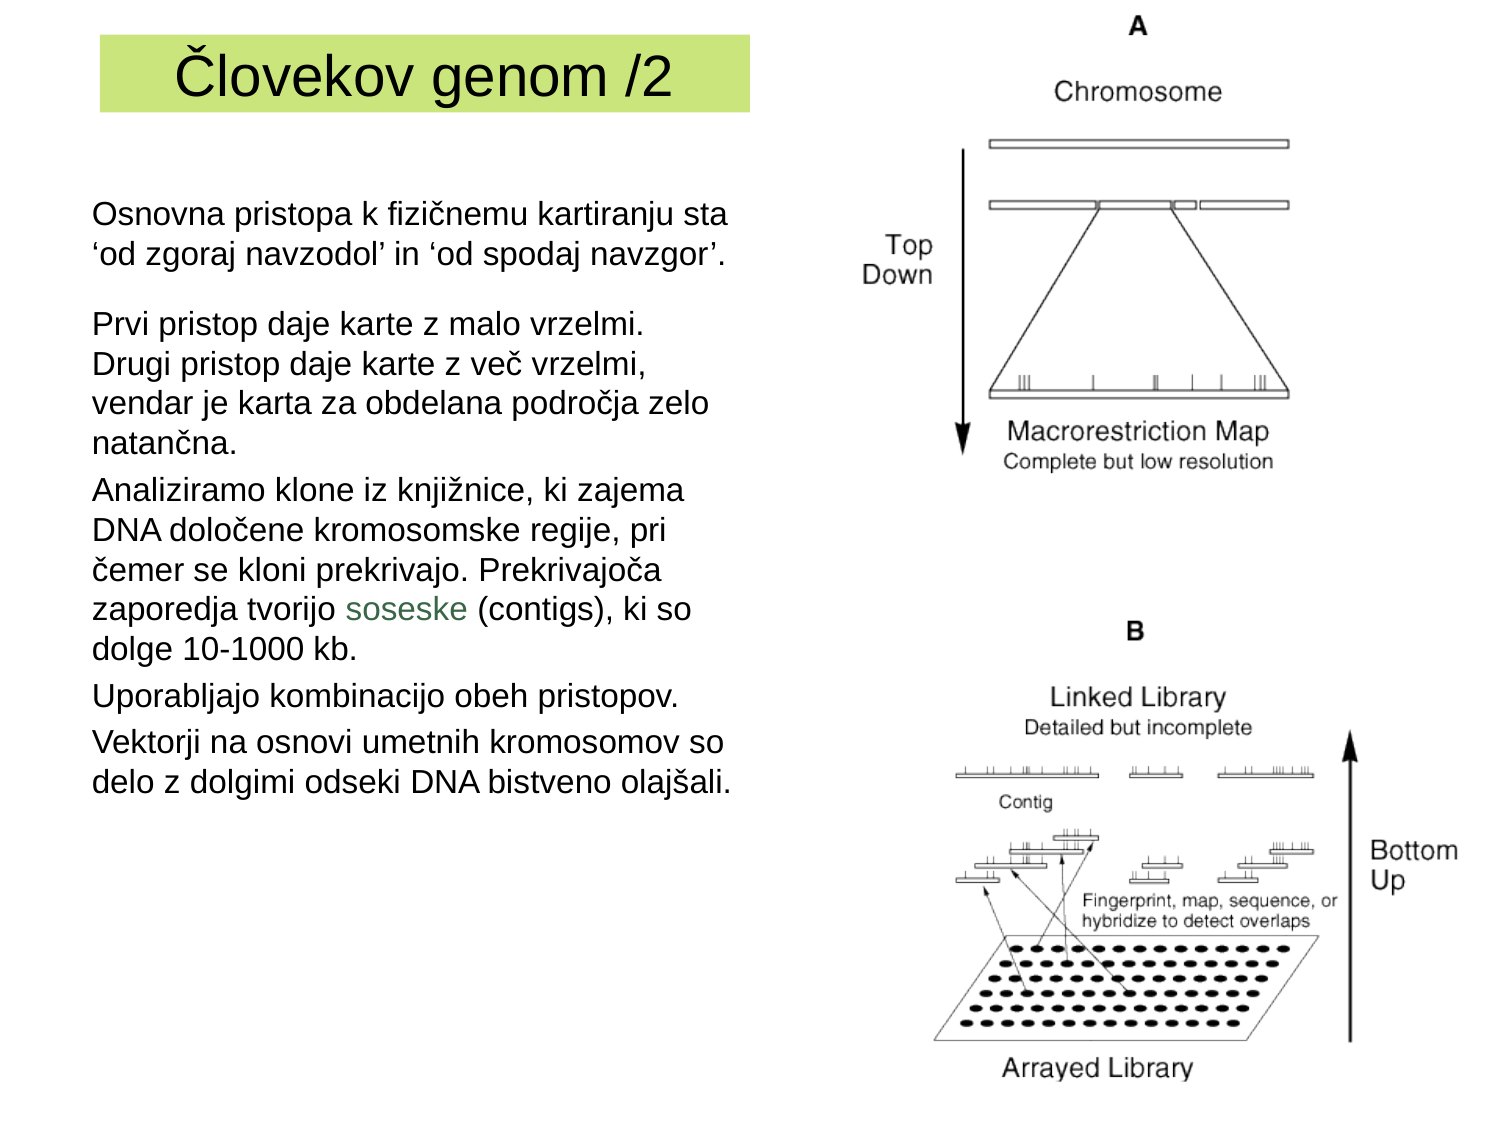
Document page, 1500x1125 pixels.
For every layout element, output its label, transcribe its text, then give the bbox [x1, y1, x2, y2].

title Človekov genom /2 [99, 34, 750, 113]
list Osnovna pristopa k fizičnemu kartiranju sta ‘od zgoraj navzodol’ in ‘od spodaj navzgor’. Prvi pristop daje karte z malo vrzelmi. Drugi pristop daje karte z več vrzelmi, vendar je karta za obdelana področja zelo natančna. Analiziramo klone iz knjižnice, ki zajema DNA določene kromosomske regije, pri čemer se kloni prekrivajo. Prekrivajoča zaporedja tvorijo soseske (contigs), ki so dolge 10-1000 kb. Uporabljajo kombinacijo obeh pristopov. Vektorji na osnovi umetnih kromosomov so delo z dolgimi odseki DNA bistveno olajšali. [76, 184, 750, 959]
picture [832, 0, 1464, 1125]
